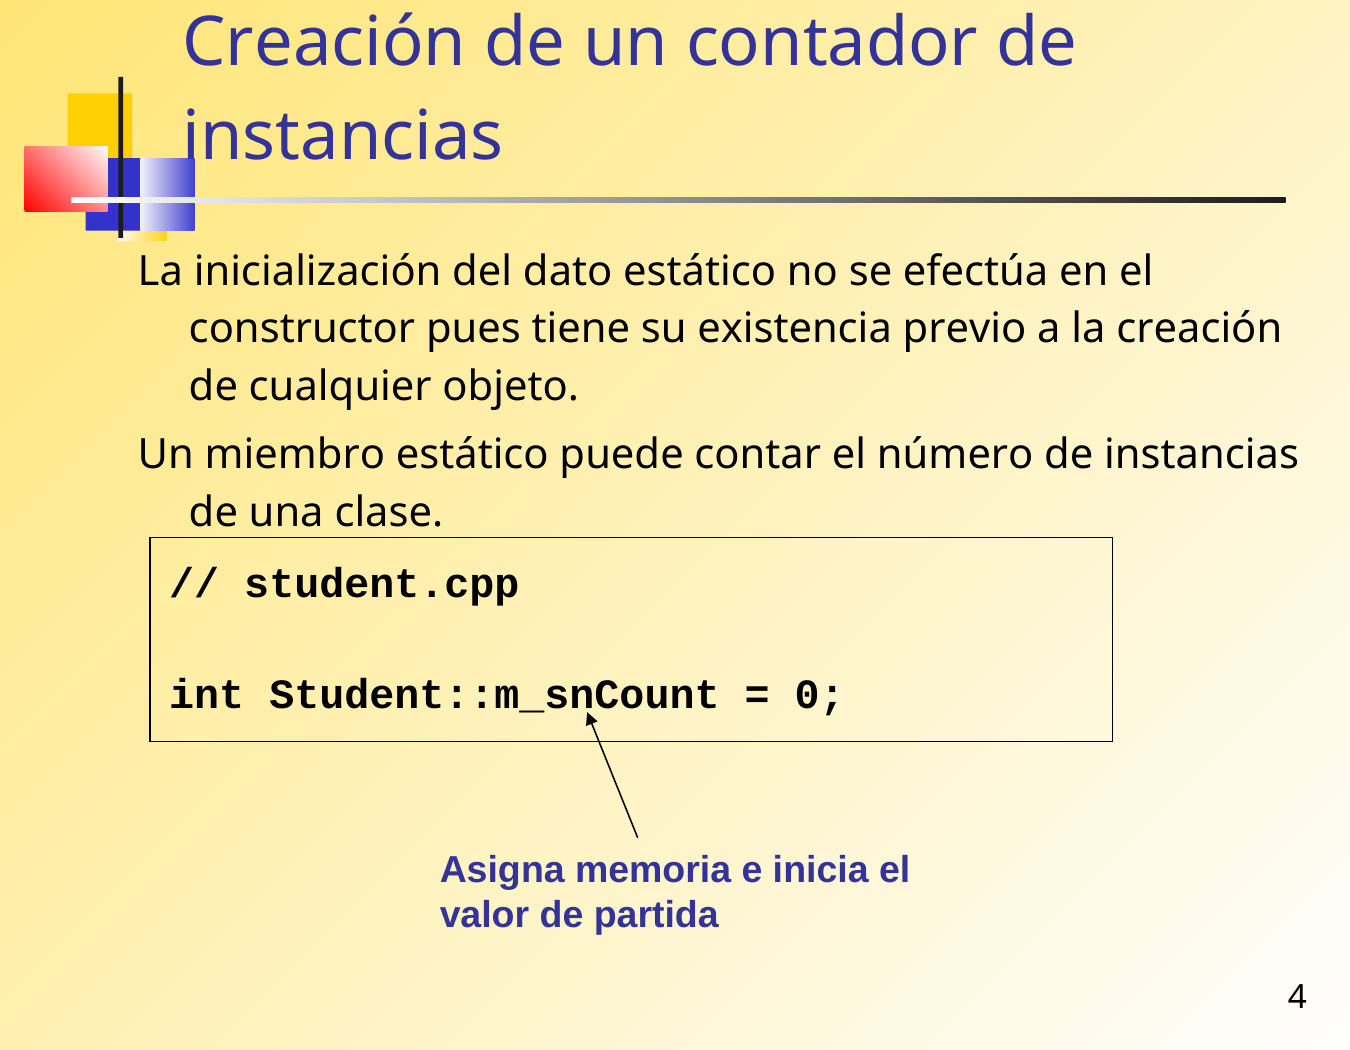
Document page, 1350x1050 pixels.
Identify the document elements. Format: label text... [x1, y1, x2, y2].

title Creación de un contador de instancias [168, 6, 1320, 187]
list La inicialización del dato estático no se efectúa en el constructor pues tiene su existencia previo a la creación de cualquier objeto. Un miembro estático puede contar el número de instancias de una clase. [123, 233, 1317, 946]
